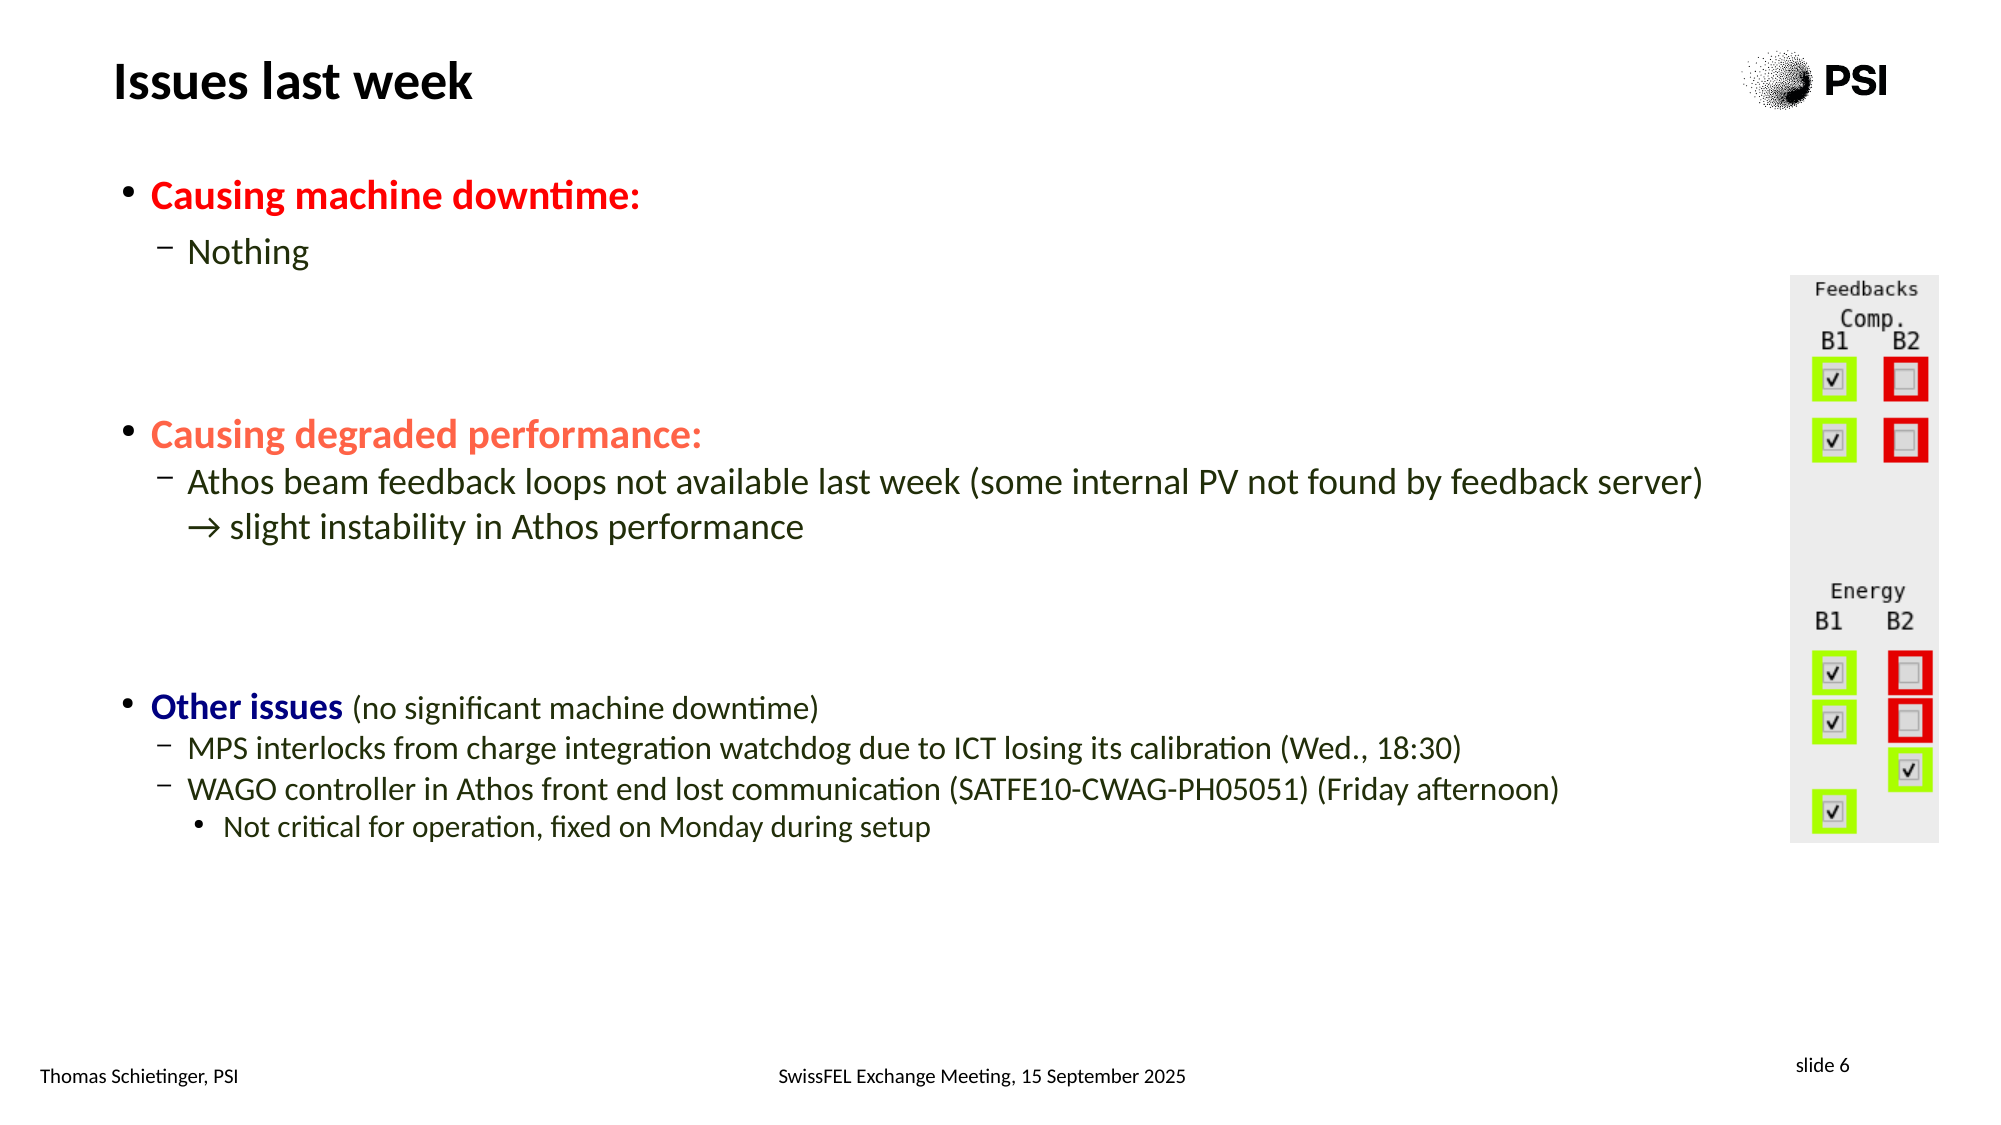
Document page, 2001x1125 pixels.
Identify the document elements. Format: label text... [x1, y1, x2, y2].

text_box Causing machine downtime: Nothing Causing degraded performance: Athos beam feedback loops not available last week (some internal PV not found by feedback server) → slight instability in Athos performance Other issues (no significant machine downtime) MPS interlocks from charge integration watchdog due to ICT losing its calibration (Wed., 18:30) WAGO controller in Athos front end lost communication (SATFE10-CWAG-PH05051) (Friday afternoon) Not critical for operation, fixed on Monday during setup [98, 163, 1712, 985]
picture [1790, 275, 1939, 843]
title Issues last week [114, 45, 1585, 118]
